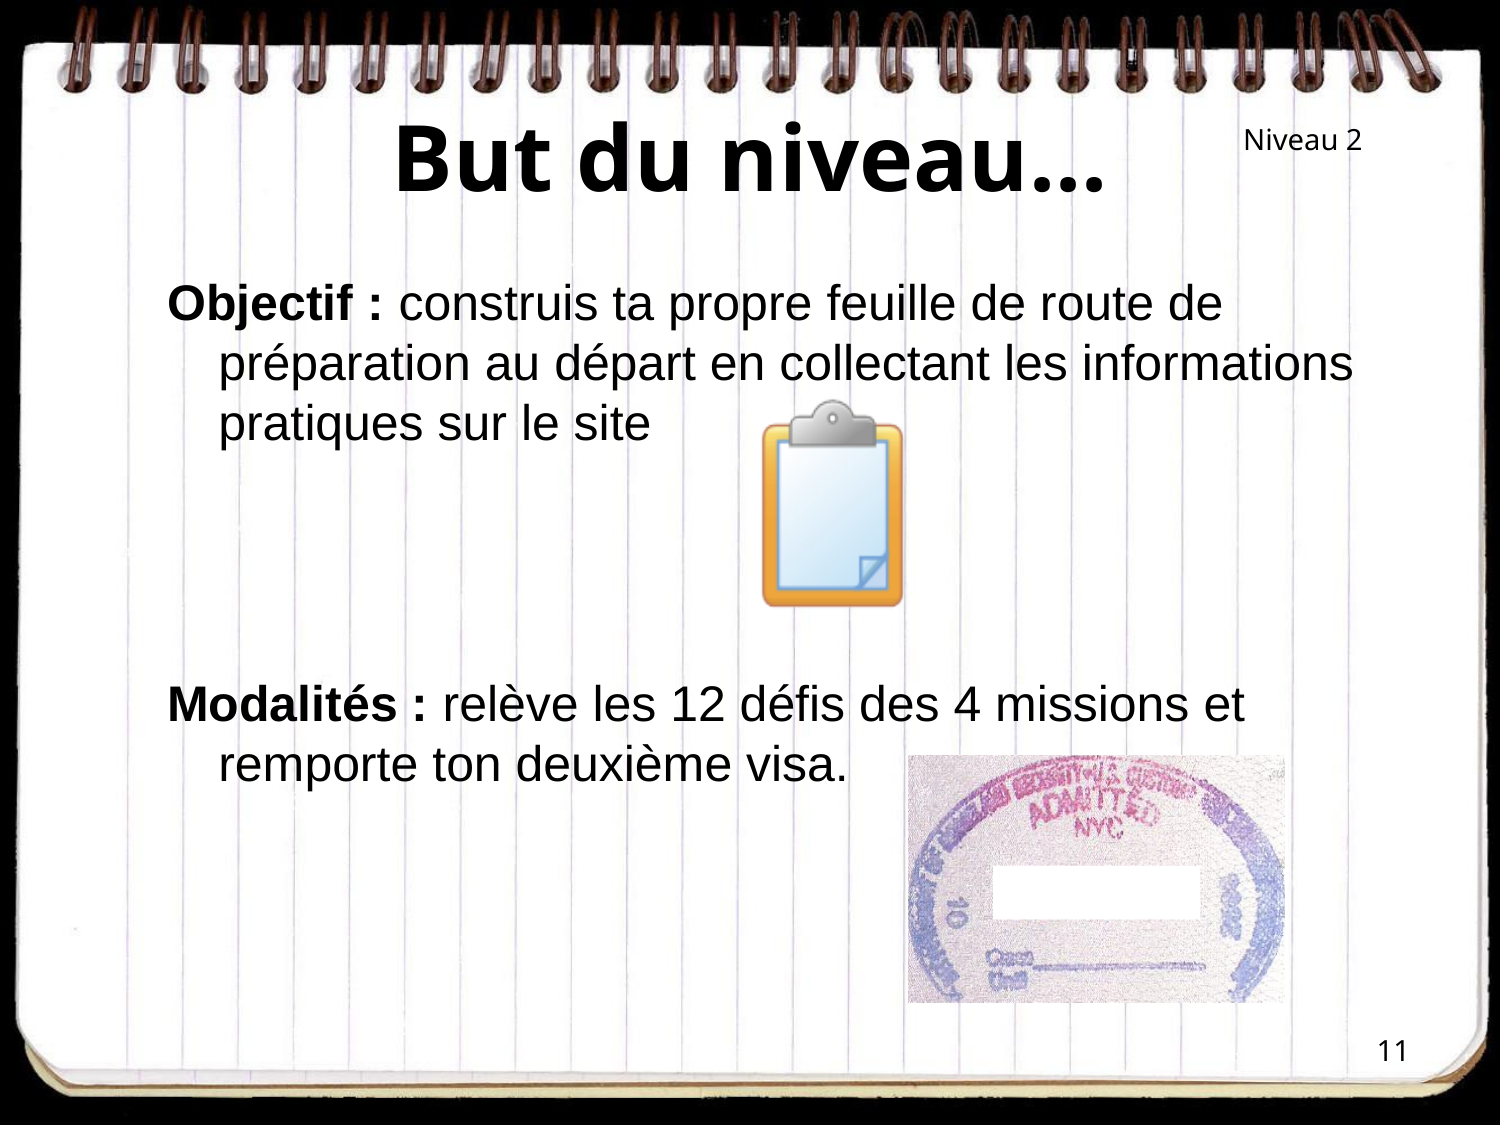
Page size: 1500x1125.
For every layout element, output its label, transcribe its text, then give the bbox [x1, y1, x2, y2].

text_box Niveau 2 [1228, 113, 1424, 164]
text_box Objectif : construis ta propre feuille de route de préparation au départ en collectant les informations pratiques sur le site Modalités : relève les 12 défis des 4 missions et remporte ton deuxième visa. [147, 262, 1426, 426]
text_box <number> [1074, 1024, 1425, 1103]
text_box But du niveau... [75, 61, 1426, 249]
picture [0, 0, 1500, 1125]
